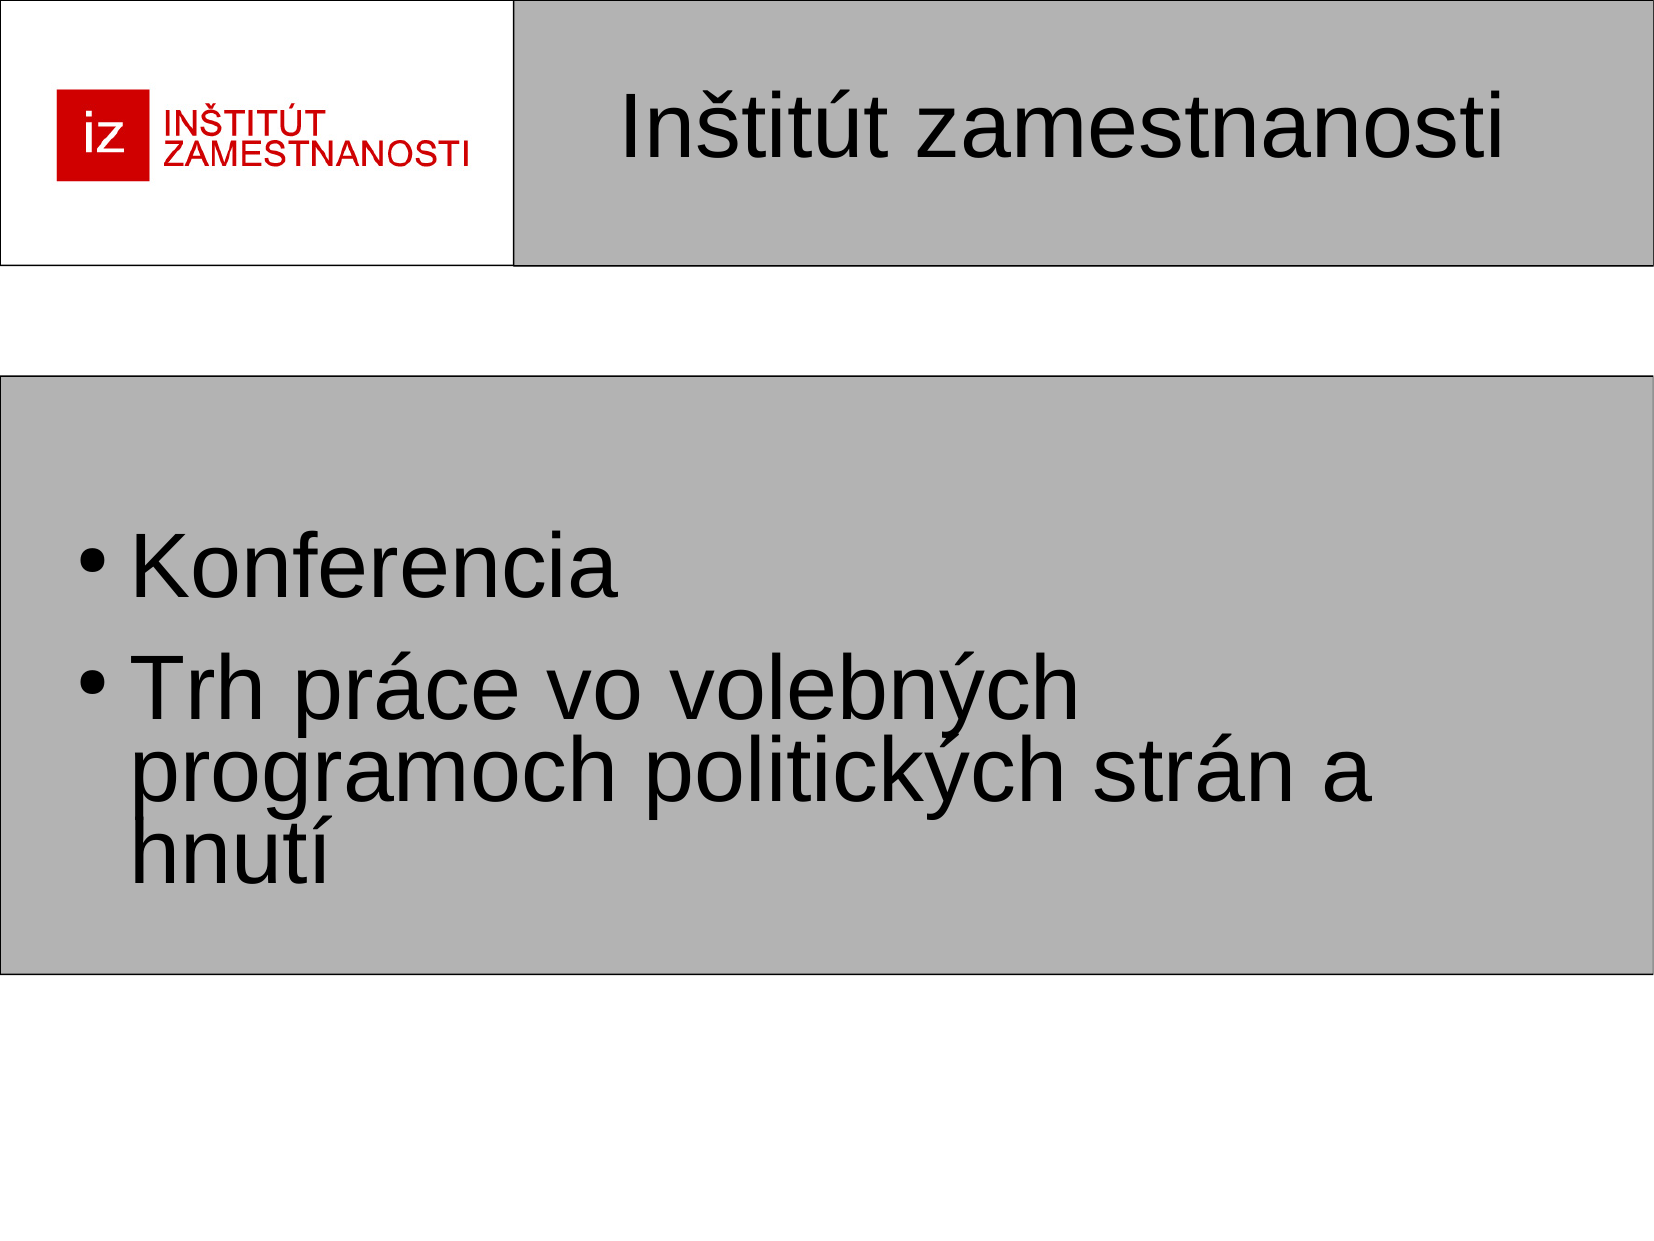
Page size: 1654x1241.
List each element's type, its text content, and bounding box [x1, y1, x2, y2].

list Konferencia Trh práce vo volebných programoch politických strán a hnutí [59, 531, 1506, 921]
title Inštitút zamestnanosti [561, 29, 1565, 237]
text_box [0, 376, 1654, 975]
picture [5, 8, 512, 257]
